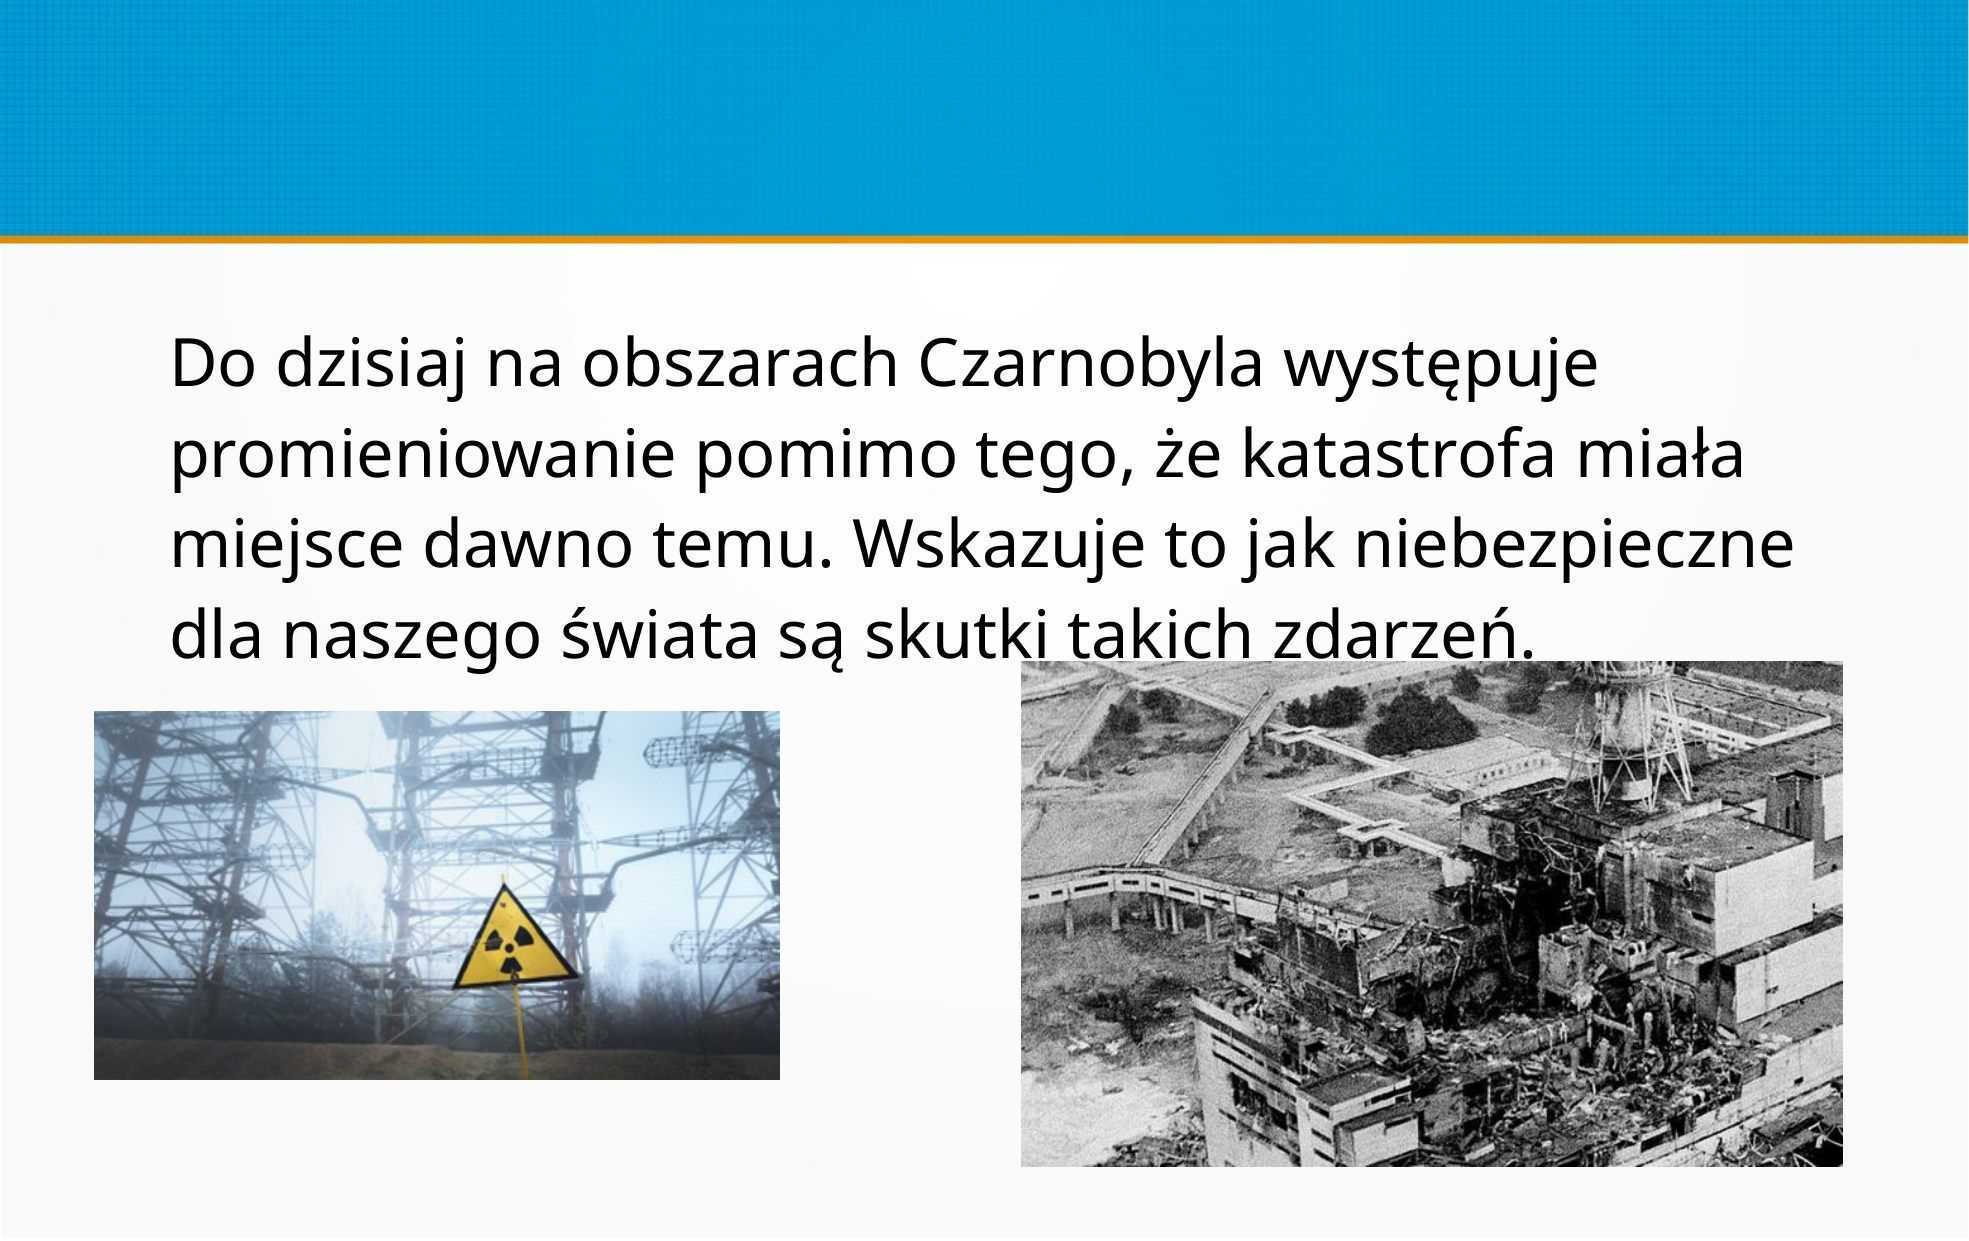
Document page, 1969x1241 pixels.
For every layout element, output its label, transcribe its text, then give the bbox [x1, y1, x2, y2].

list Do dzisiaj na obszarach Czarnobyla występuje promieniowanie pomimo tego, że katastrofa miała miejsce dawno temu. Wskazuje to jak niebezpieczne dla naszego świata są skutki takich zdarzeń. [98, 315, 1861, 1081]
picture [0, 233, 1969, 1241]
